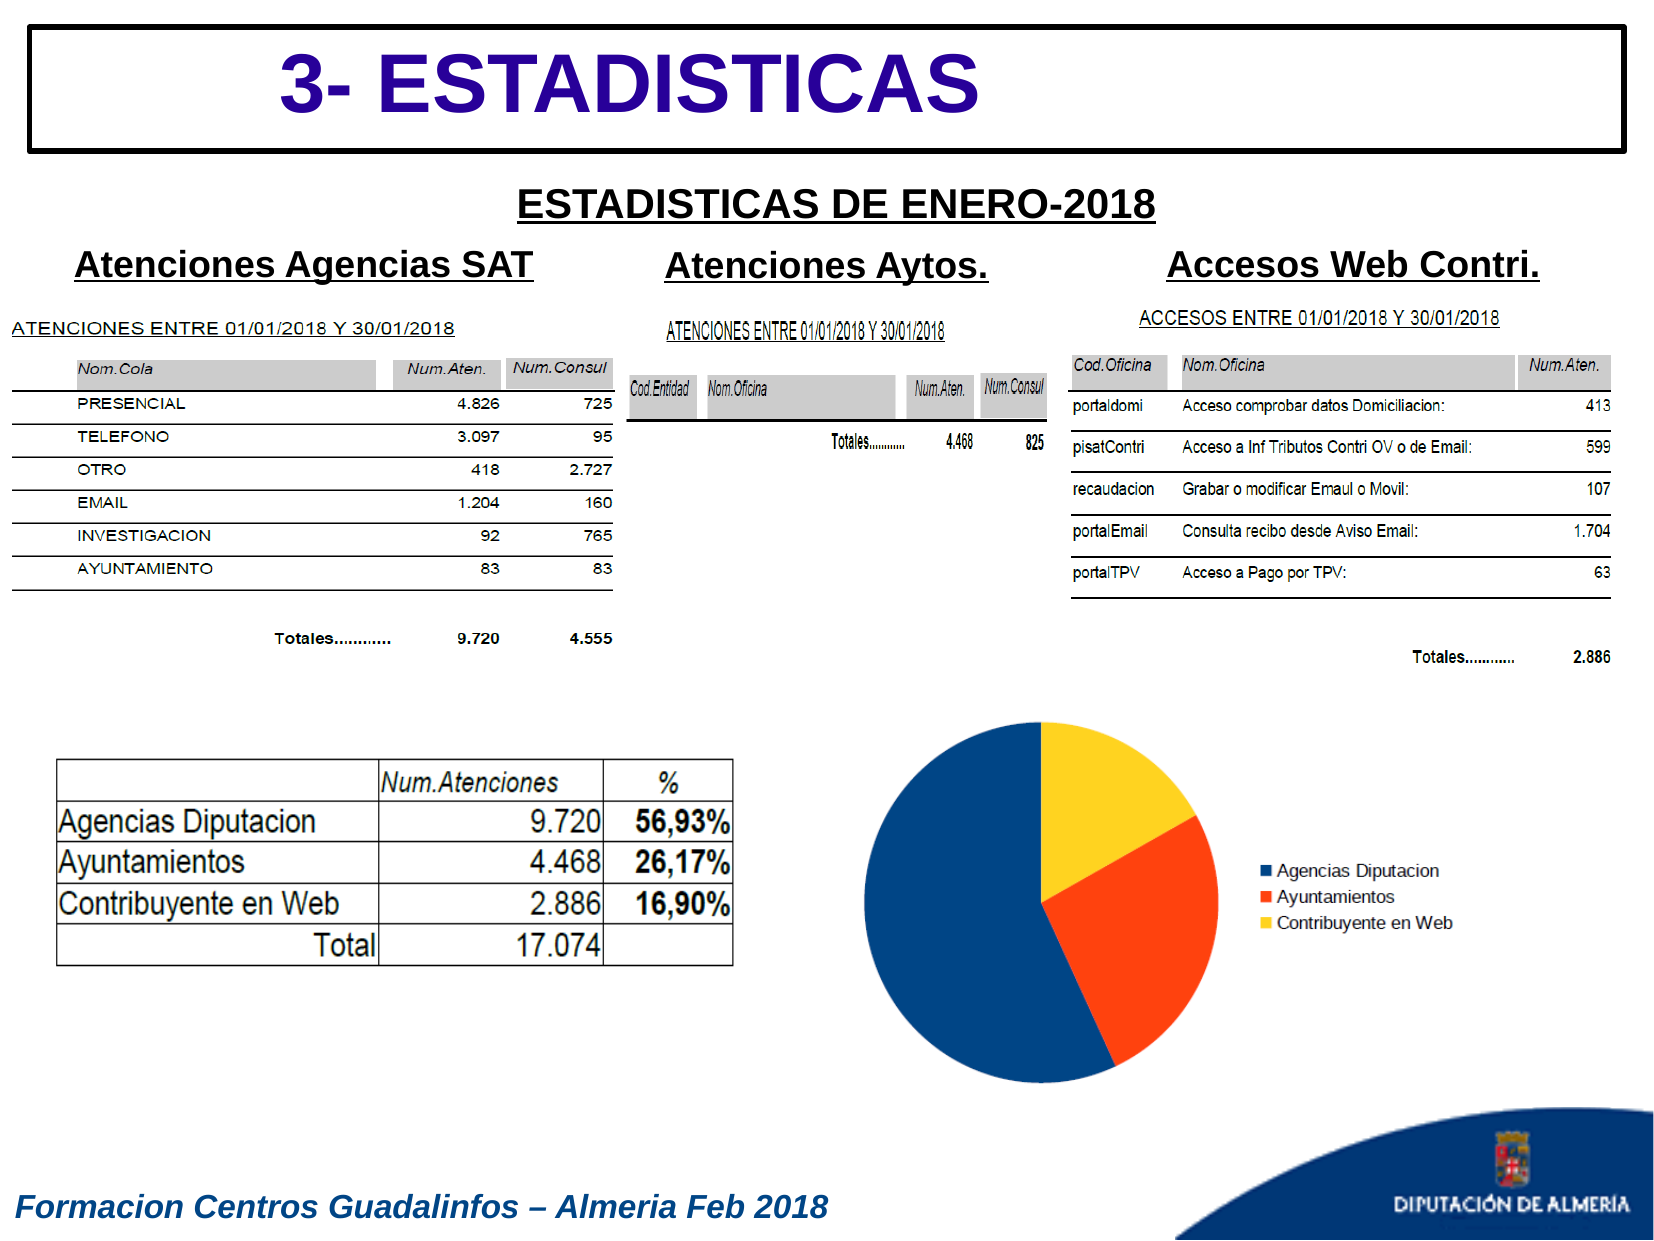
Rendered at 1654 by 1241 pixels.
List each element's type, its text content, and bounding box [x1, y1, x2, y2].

text_box 3- ESTADISTICAS [29, 27, 1625, 152]
picture [848, 713, 1477, 1093]
text_box Atenciones Agencias SAT [59, 236, 562, 295]
text_box Formacion Centros Guadalinfos – Almeria Feb 2018 [0, 1181, 845, 1234]
text_box ESTADISTICAS DE ENERO-2018 [501, 173, 1182, 237]
text_box Accesos Web Contri. [1151, 236, 1595, 295]
picture [1175, 1107, 1654, 1241]
picture [36, 738, 768, 1004]
picture [12, 318, 615, 650]
text_box Atenciones Aytos. [649, 237, 1004, 296]
picture [620, 295, 1636, 686]
